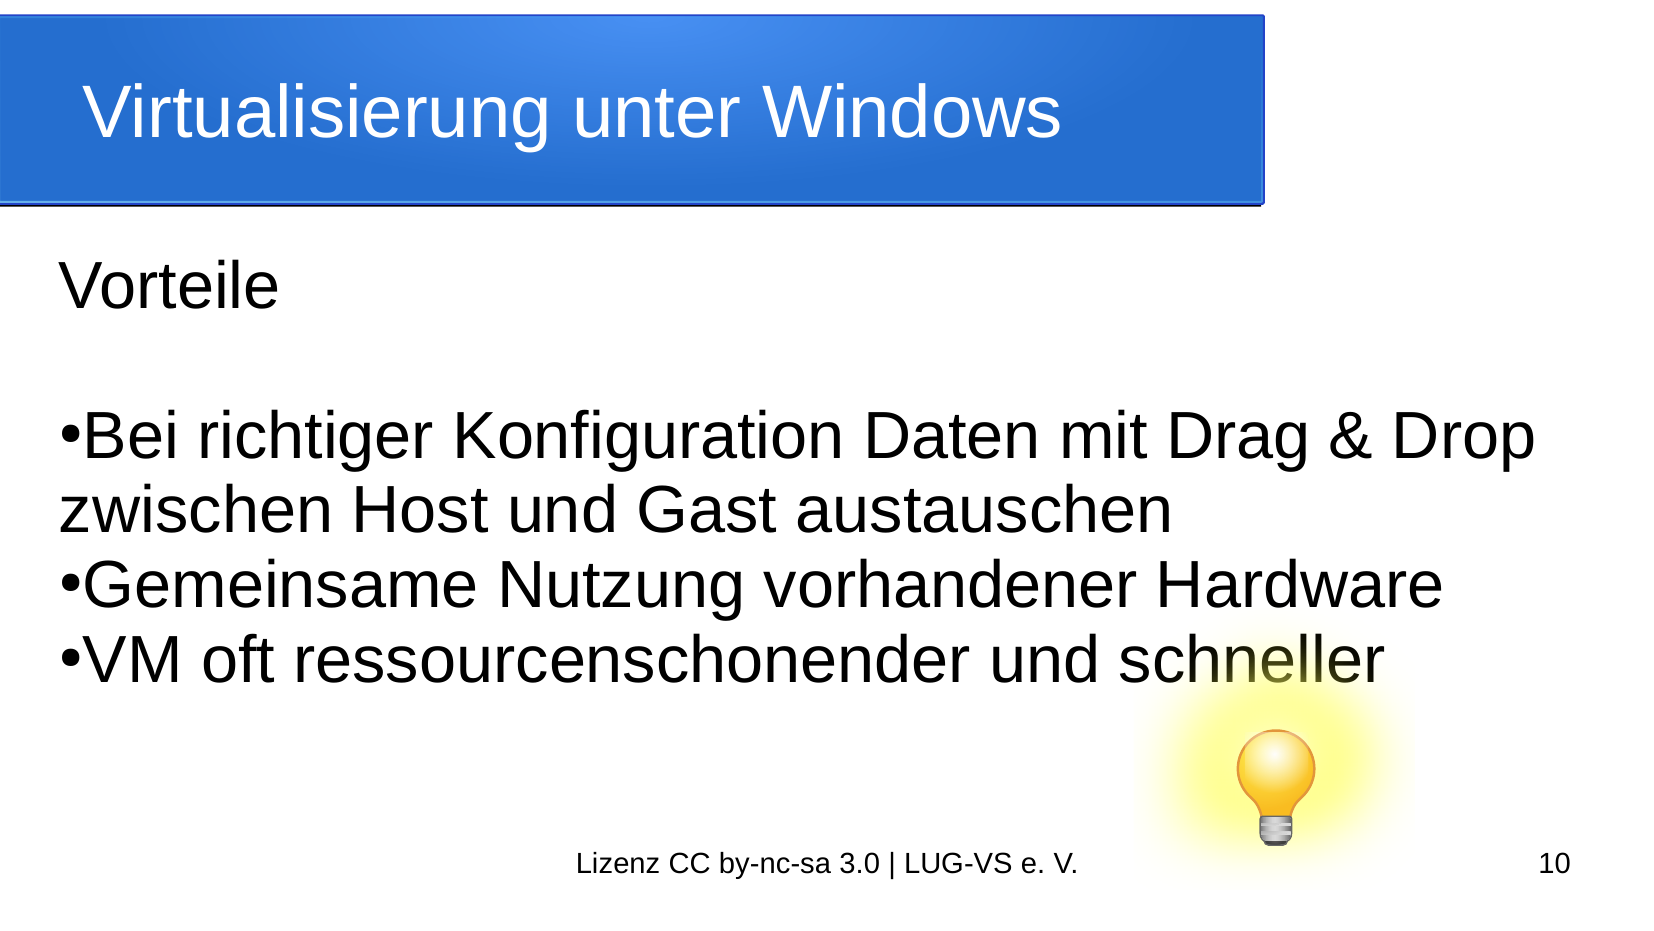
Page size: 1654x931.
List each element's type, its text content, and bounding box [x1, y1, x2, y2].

picture [1133, 608, 1415, 890]
text_box Vorteile Bei richtiger Konfiguration Daten mit Drag & Drop zwischen Host und Gast austauschen Gemeinsame Nutzung vorhandener Hardware VM oft ressourcenschonender und schneller [59, 248, 1607, 847]
title Virtualisierung unter Windows [82, 35, 1235, 189]
